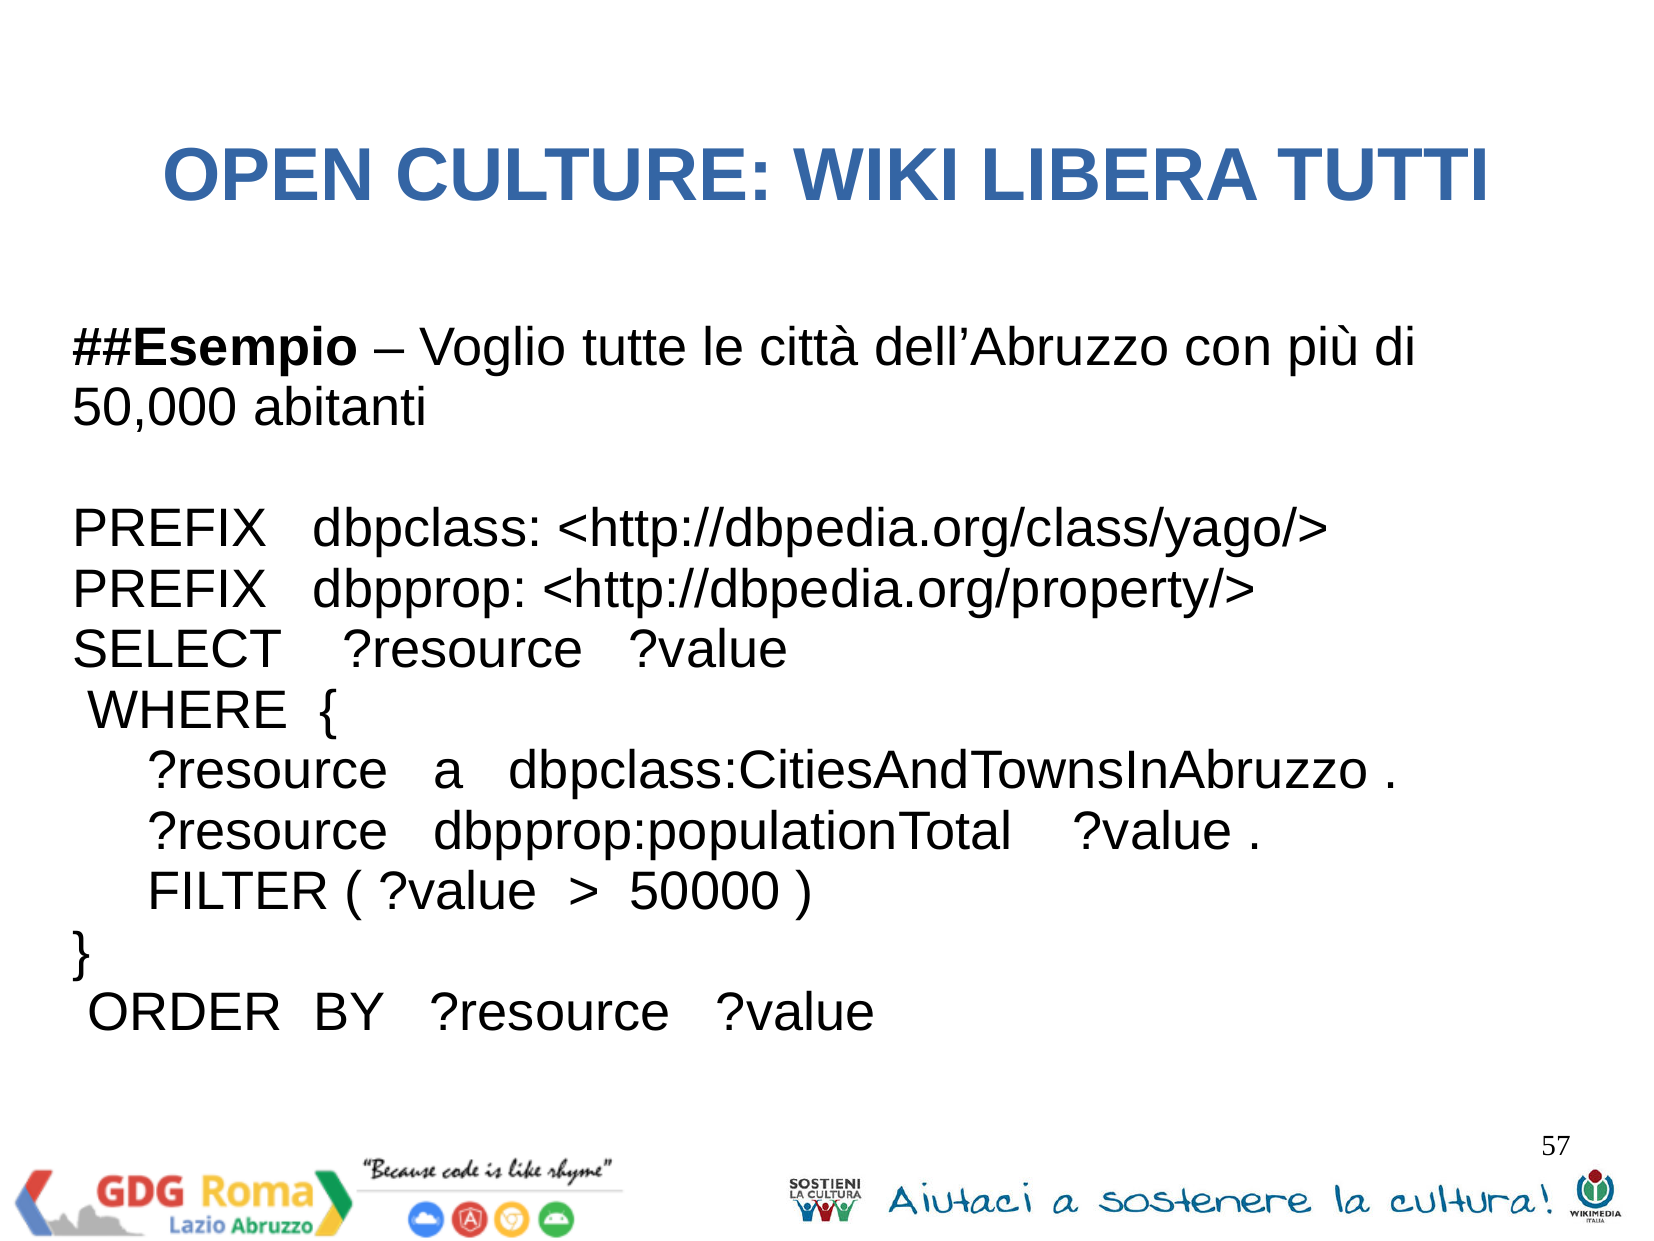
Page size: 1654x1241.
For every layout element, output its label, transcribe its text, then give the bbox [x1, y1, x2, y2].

title OPEN CULTURE: WIKI LIBERA TUTTI [11, 17, 1642, 249]
picture [11, 1155, 626, 1241]
picture [772, 1163, 1648, 1233]
text_box ##Esempio – Voglio tutte le città dell’Abruzzo con più di 50,000 abitanti PREFIX dbpclass: <http://dbpedia.org/class/yago/> PREFIX dbpprop: <http://dbpedia.org/property/> SELECT ?resource ?value WHERE { ?resource a dbpclass:CitiesAndTownsInAbruzzo . ?resource dbpprop:populationTotal ?value . FILTER ( ?value > 50000 ) } ORDER BY ?resource ?value [57, 249, 1598, 1099]
